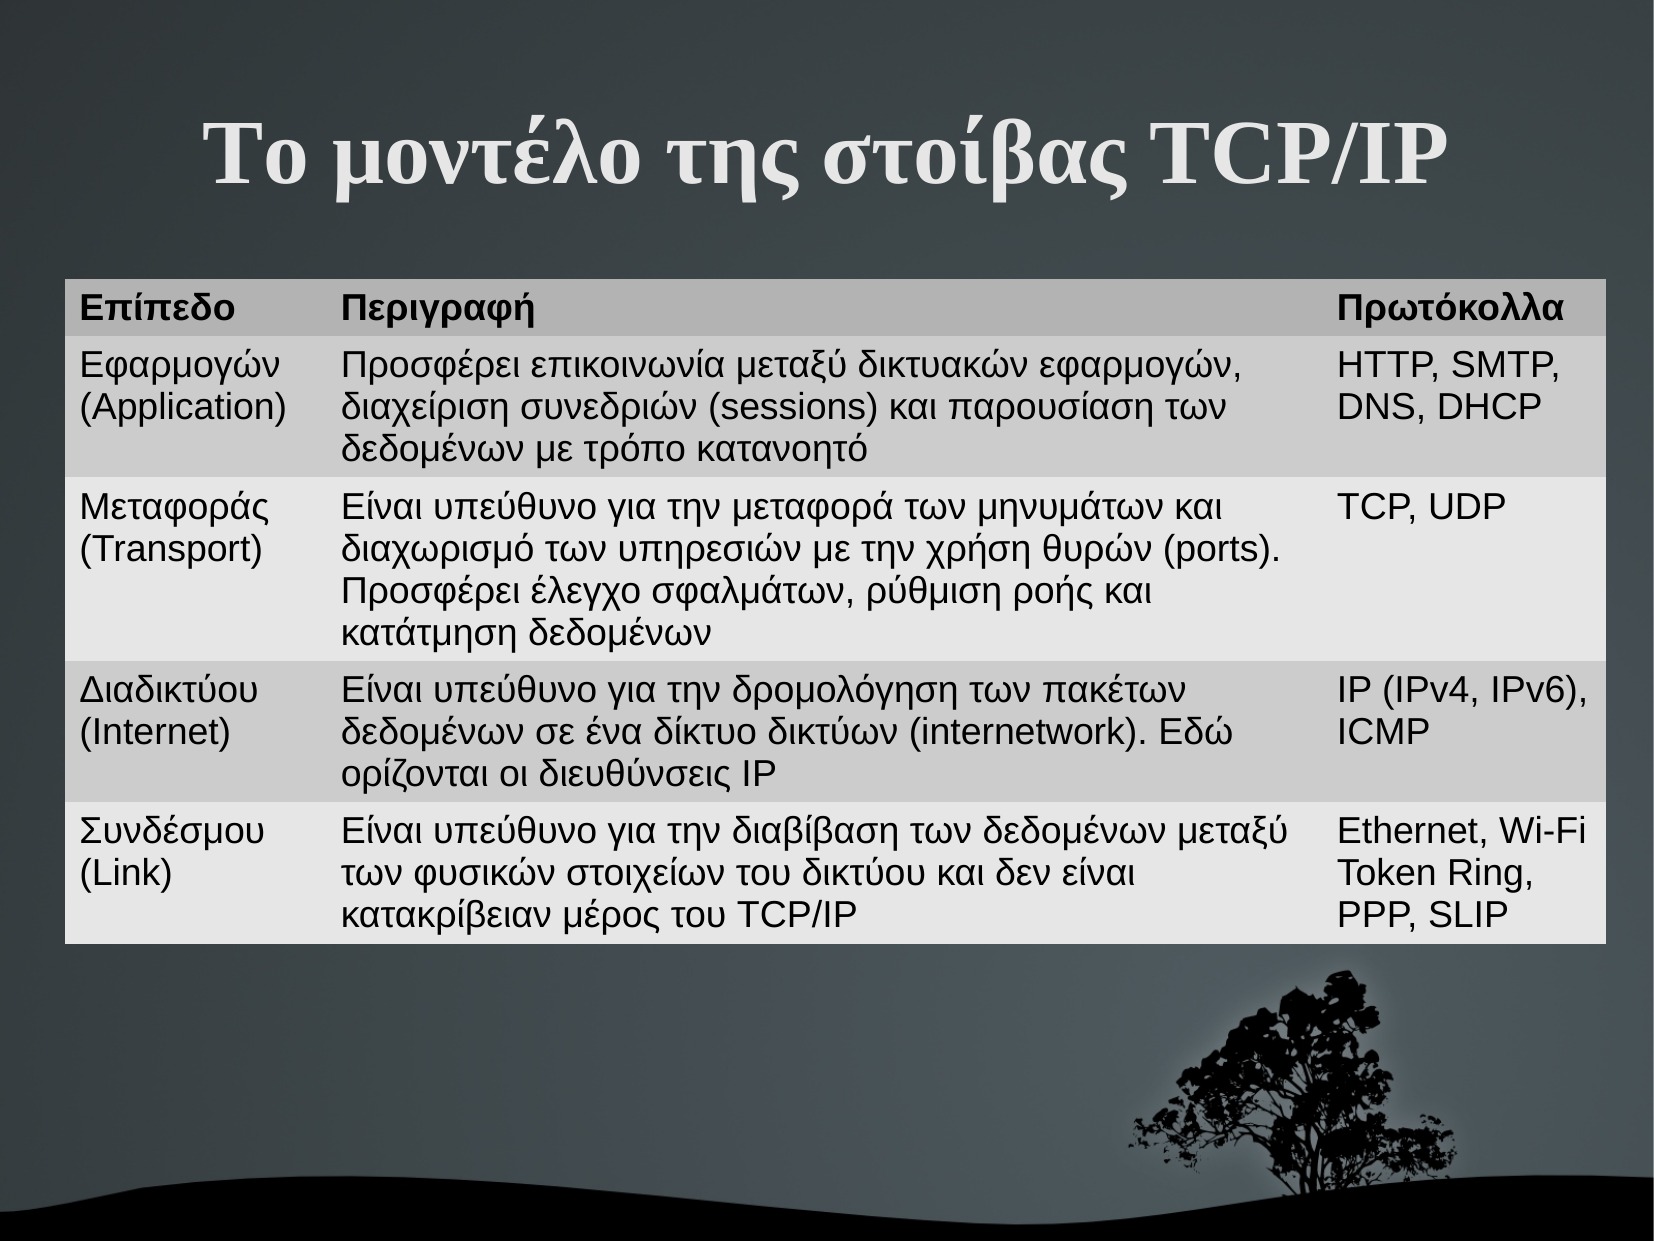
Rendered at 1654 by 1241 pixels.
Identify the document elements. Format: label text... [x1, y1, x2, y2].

table_cell IP (IPv4, IPv6), ICMP [1322, 661, 1606, 802]
table_cell Συνδέσμου (Link) [65, 802, 326, 944]
table_header Επίπεδο [65, 279, 326, 336]
table_cell Είναι υπεύθυνο για την δρομολόγηση των πακέτων δεδομένων σε ένα δίκτυο δικτύων (internetwork). Εδώ ορίζονται οι διευθύνσεις IP [326, 661, 1322, 802]
table_cell Διαδικτύου (Internet) [65, 661, 326, 802]
table_cell Είναι υπεύθυνο για την μεταφορά των μηνυμάτων και διαχωρισμό των υπηρεσιών με την χρήση θυρών (ports). Προσφέρει έλεγχο σφαλμάτων, ρύθμιση ροής και κατάτμηση δεδομένων [326, 477, 1322, 661]
table_cell Εφαρμογών (Application) [65, 336, 326, 477]
table_cell TCP, UDP [1322, 477, 1606, 661]
table_cell Ethernet, Wi-Fi Token Ring, PPP, SLIP [1322, 802, 1606, 944]
table_cell HTTP, SMTP, DNS, DHCP [1322, 336, 1606, 477]
table_header Περιγραφή [326, 279, 1322, 336]
picture [0, 0, 1654, 1241]
title Το μοντέλο της στοίβας TCP/IP [82, 49, 1571, 257]
table_cell Προσφέρει επικοινωνία μεταξύ δικτυακών εφαρμογών, διαχείριση συνεδριών (sessions) και παρουσίαση των δεδομένων με τρόπο κατανοητό [326, 336, 1322, 477]
table_cell Μεταφοράς (Transport) [65, 477, 326, 661]
table_header Πρωτόκολλα [1322, 279, 1606, 336]
table_cell Είναι υπεύθυνο για την διαβίβαση των δεδομένων μεταξύ των φυσικών στοιχείων του δικτύου και δεν είναι κατακρίβειαν μέρος του TCP/IP [326, 802, 1322, 944]
